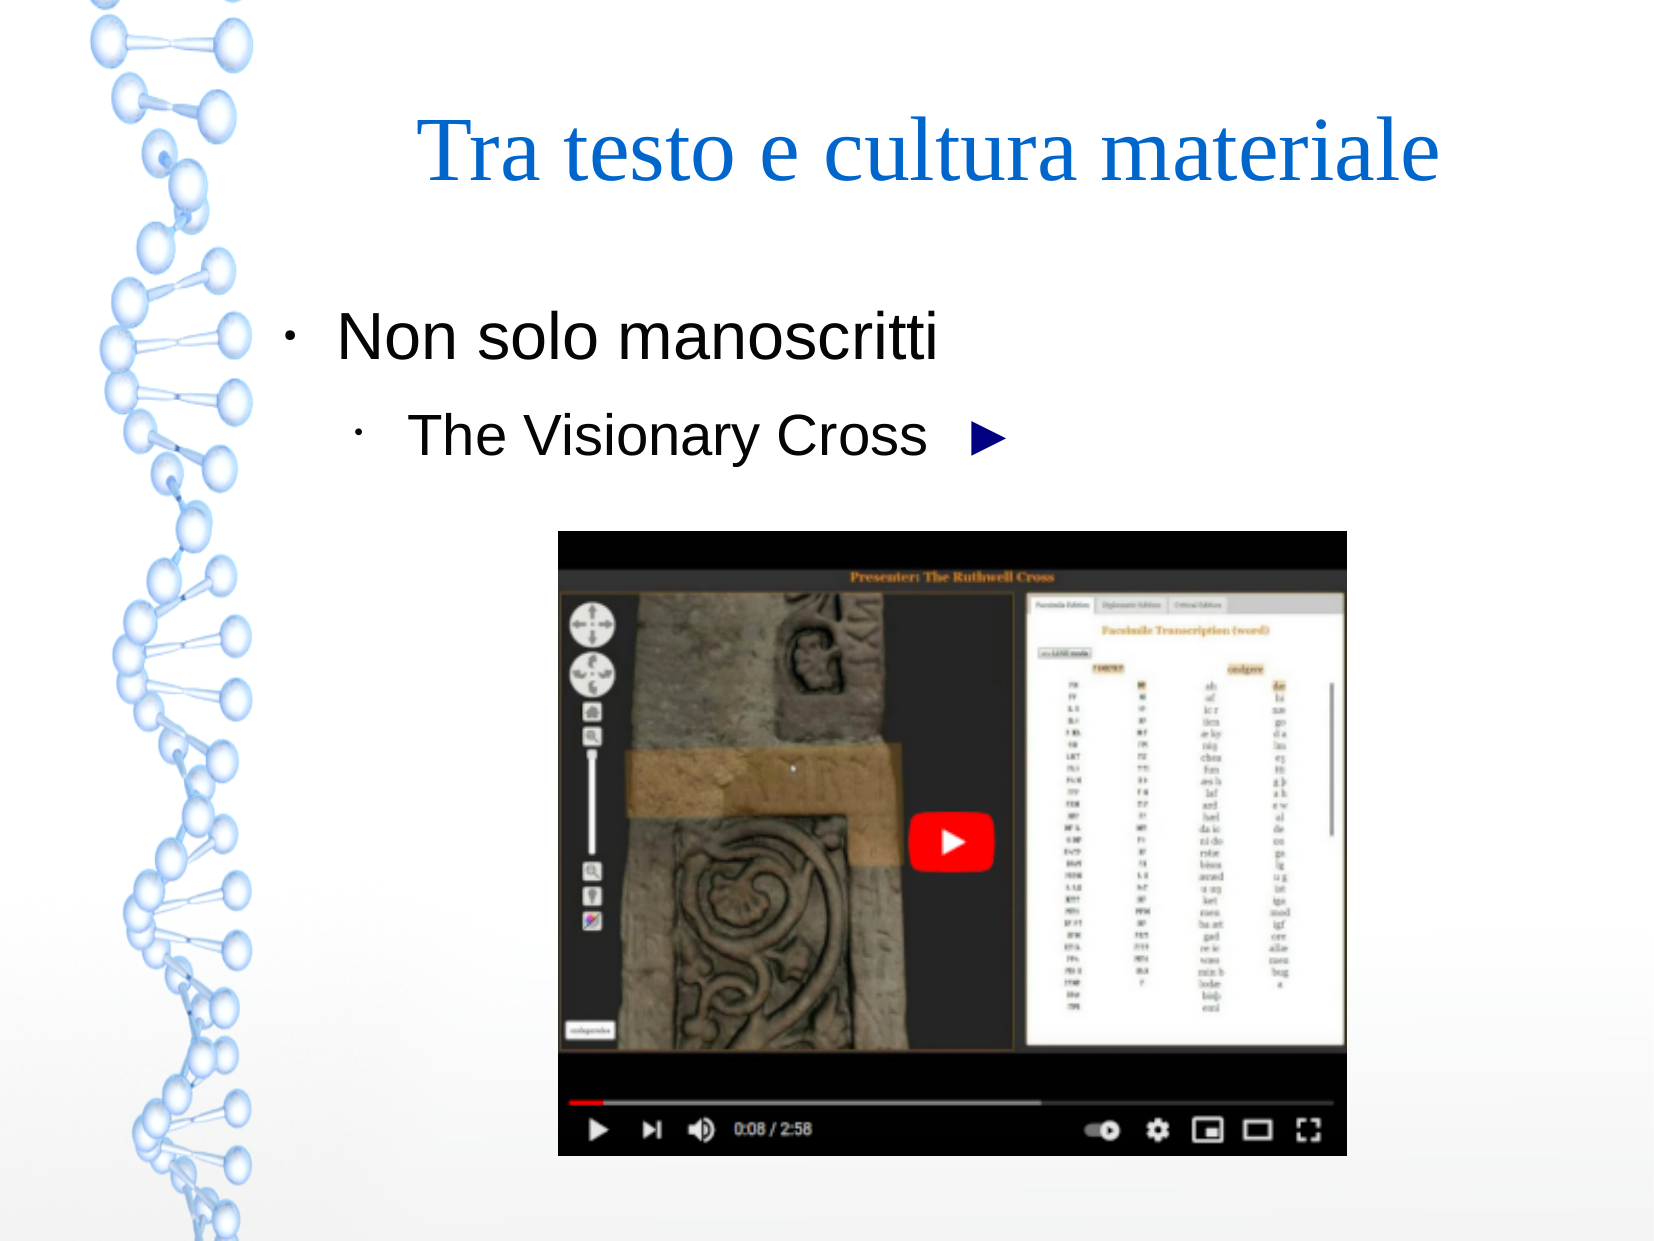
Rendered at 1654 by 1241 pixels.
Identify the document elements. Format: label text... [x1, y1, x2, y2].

title Tra testo e cultura materiale [265, 47, 1595, 253]
picture [0, 0, 1654, 1241]
list Non solo manoscritti The Visionary Cross ► [265, 299, 1595, 1019]
